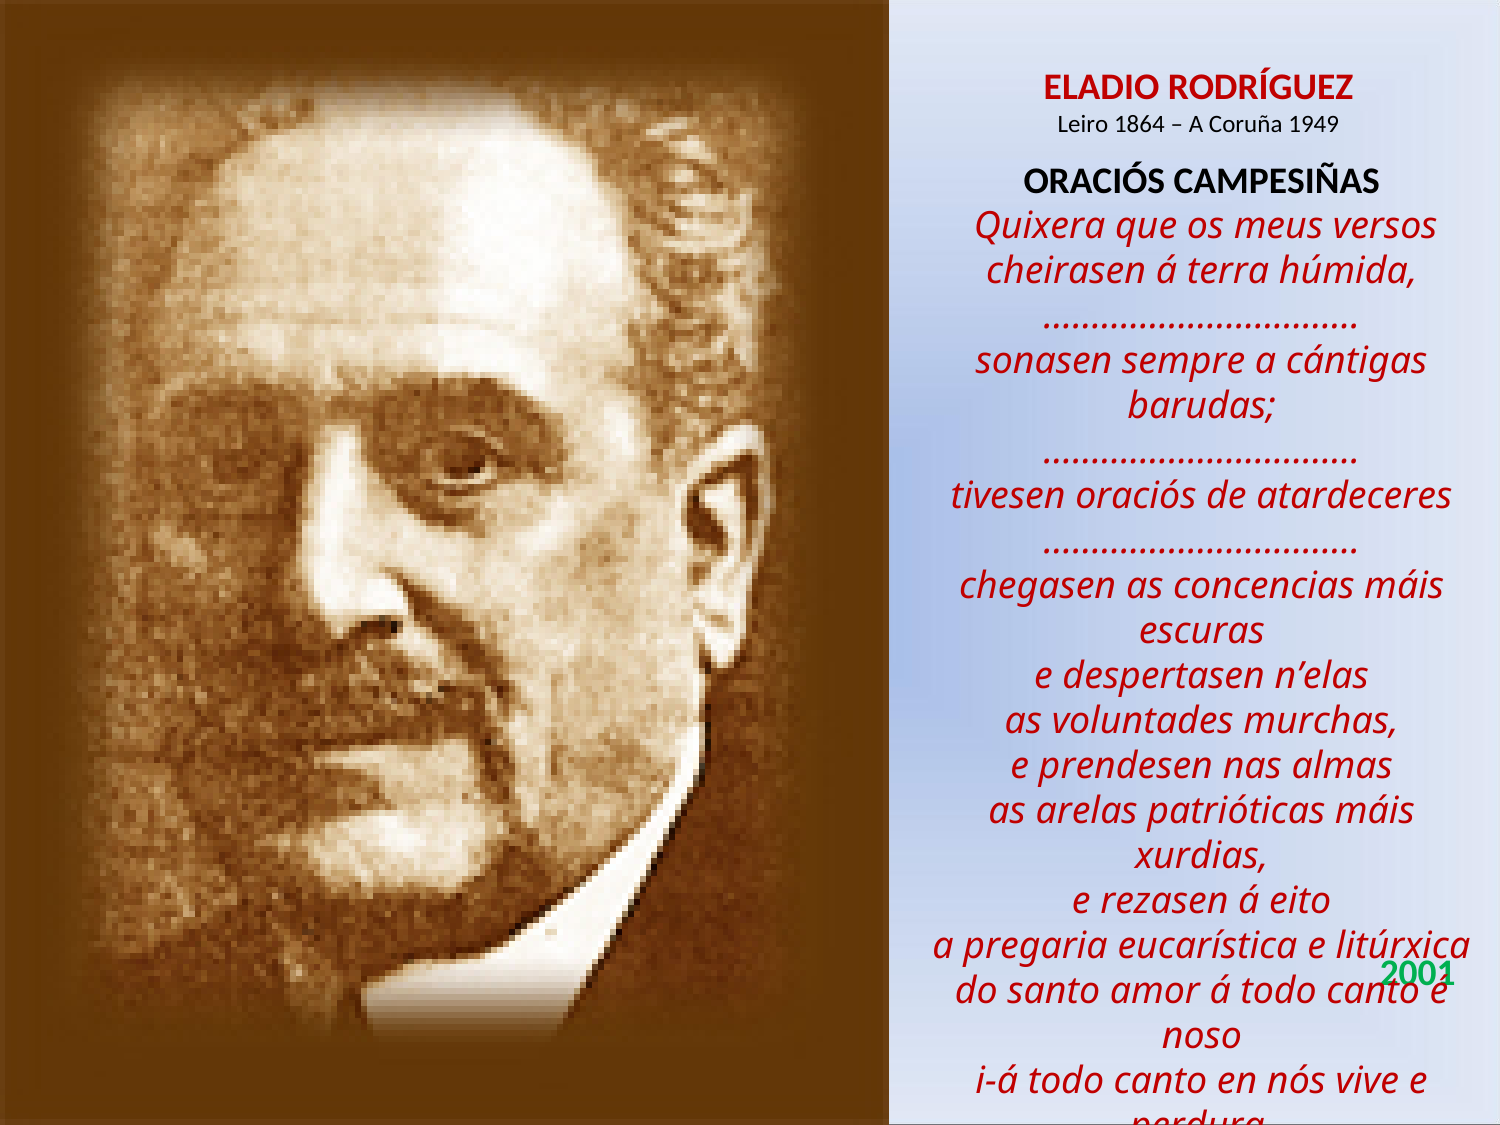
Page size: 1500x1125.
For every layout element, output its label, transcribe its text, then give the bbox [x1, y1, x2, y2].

text_box ELADIO RODRÍGUEZ Leiro 1864 – A Coruña 1949 [986, 54, 1412, 146]
picture [0, 0, 1500, 1125]
text_box ORACIÓS CAMPESIÑAS Quixera que os meus versos cheirasen á terra húmida, …………………………… sonasen sempre a cántigas barudas; …………………………… tivesen oraciós de atardeceres …………………………… chegasen as concencias máis escuras e despertasen n’elas as voluntades murchas, e prendesen nas almas as arelas patrióticas máis xurdias, e rezasen á eito a pregaria eucarística e litúrxica do santo amor á todo canto é noso i-á todo canto en nós vive e perdura, pra que así nos sentísemos nas xornadas futuras máis grandes e máis donos de nós mesmos, [903, 148, 1500, 1125]
